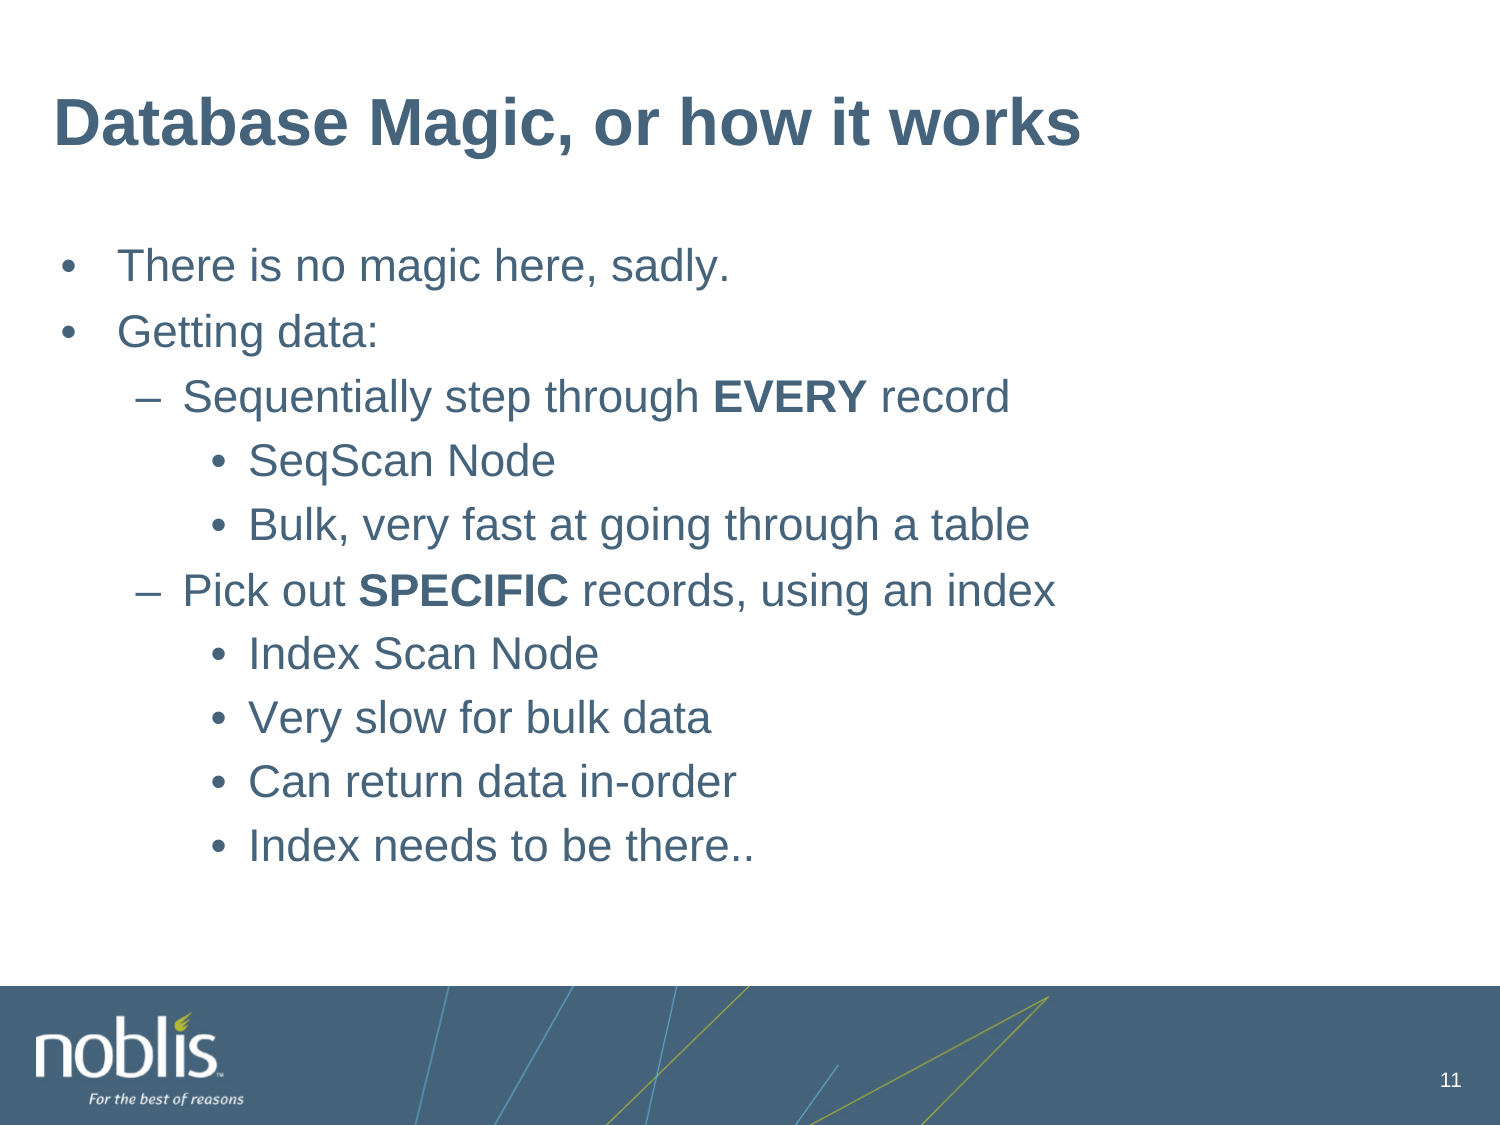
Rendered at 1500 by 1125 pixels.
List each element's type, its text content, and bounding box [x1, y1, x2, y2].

picture [0, 986, 1500, 1125]
title Database Magic, or how it works [53, 38, 1438, 211]
list There is no magic here, sadly. Getting data: Sequentially step through EVERY record SeqScan Node Bulk, very fast at going through a table Pick out SPECIFIC records, using an index Index Scan Node Very slow for bulk data Can return data in-order Index needs to be there.. [60, 239, 1437, 968]
